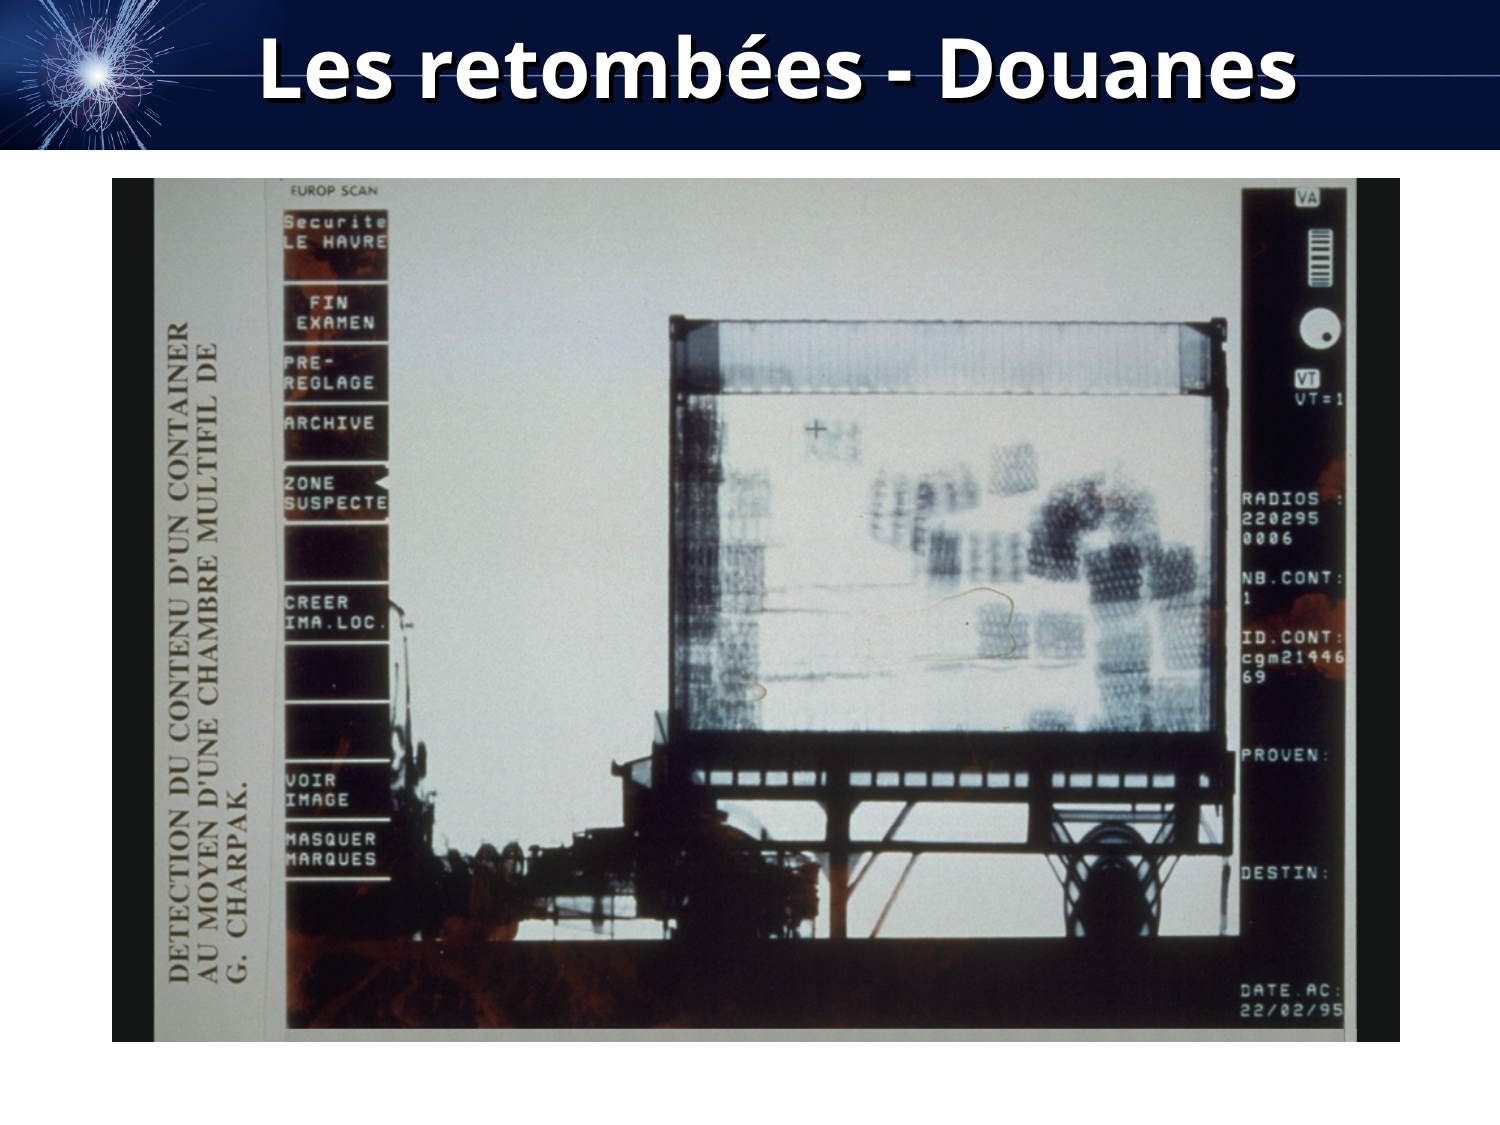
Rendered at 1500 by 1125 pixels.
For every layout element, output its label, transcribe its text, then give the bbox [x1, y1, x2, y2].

title Les retombées - Douanes [242, 7, 1477, 125]
picture [0, 0, 1500, 150]
picture [112, 178, 1400, 1042]
